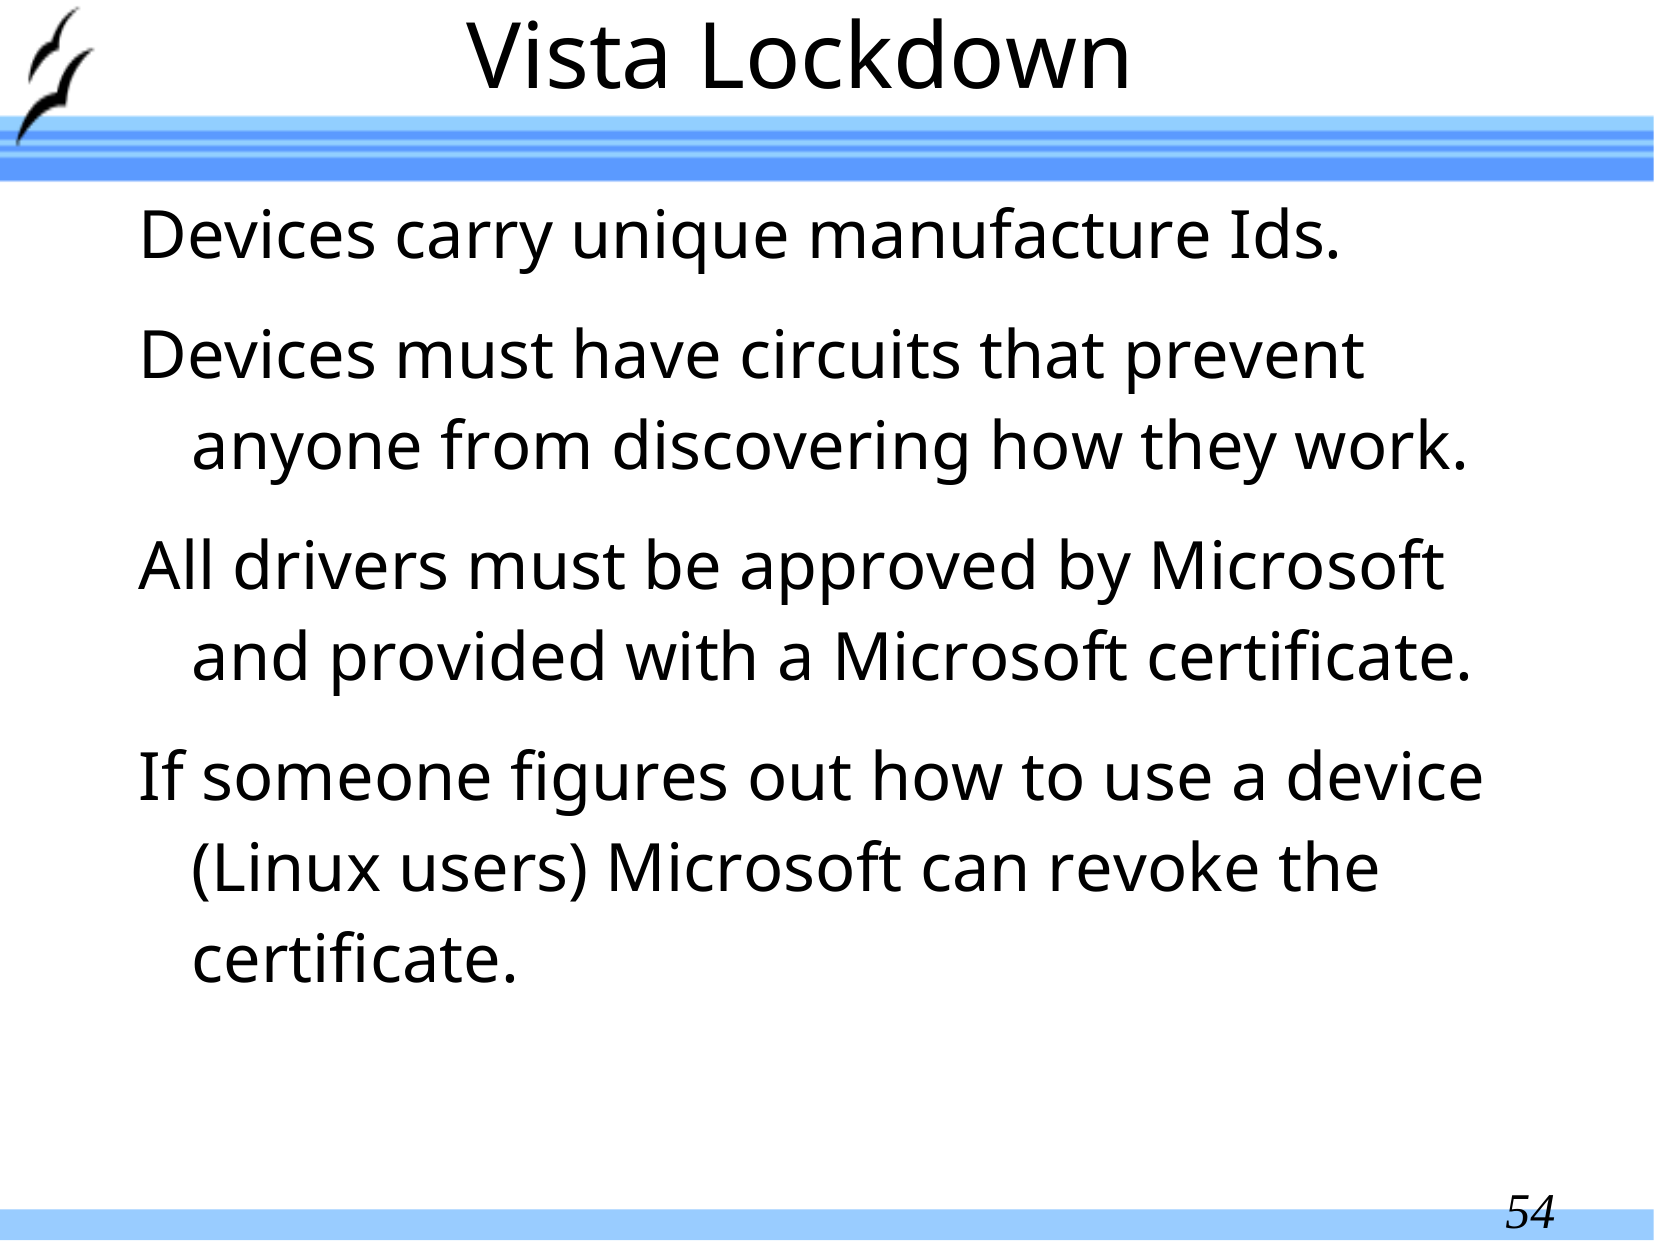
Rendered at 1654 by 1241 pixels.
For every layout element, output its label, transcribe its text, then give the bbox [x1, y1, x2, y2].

title Vista Lockdown [94, 0, 1507, 121]
list Devices carry unique manufacture Ids. Devices must have circuits that prevent anyone from discovering how they work. All drivers must be approved by Microsoft and provided with a Microsoft certificate. If someone figures out how to use a device (Linux users) Microsoft can revoke the certificate. [120, 187, 1533, 1195]
picture [0, 0, 1654, 188]
